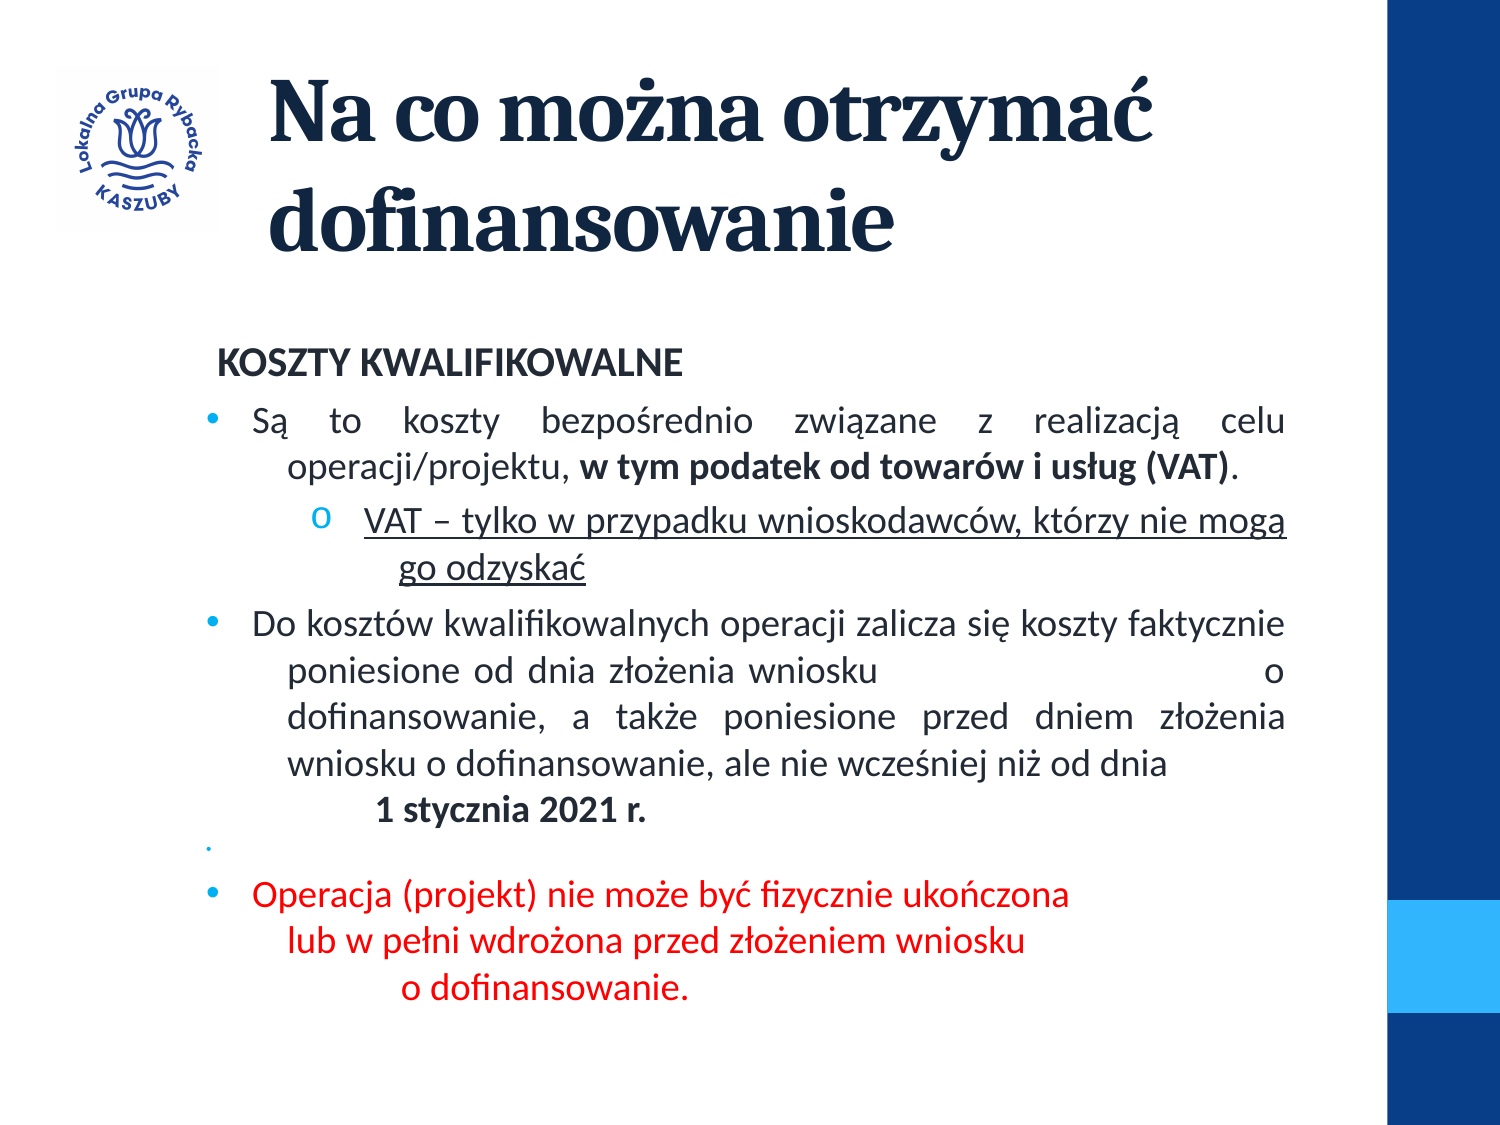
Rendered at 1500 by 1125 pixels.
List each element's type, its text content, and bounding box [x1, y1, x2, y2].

title Na co można otrzymać dofinansowanie [253, 30, 1326, 289]
list KOSZTY KWALIFIKOWALNE Są to koszty bezpośrednio związane z realizacją celu operacji/projektu, w tym podatek od towarów i usług (VAT). VAT – tylko w przypadku wnioskodawców, którzy nie mogą go odzyskać Do kosztów kwalifikowalnych operacji zalicza się koszty faktycznie poniesione od dnia złożenia wniosku o dofinansowanie, a także poniesione przed dniem złożenia wniosku o dofinansowanie, ale nie wcześniej niż od dnia 1 stycznia 2021 r. Operacja (projekt) nie może być fizycznie ukończona lub w pełni wdrożona przed złożeniem wniosku o dofinansowanie. [76, 326, 1302, 1027]
picture [55, 66, 221, 232]
